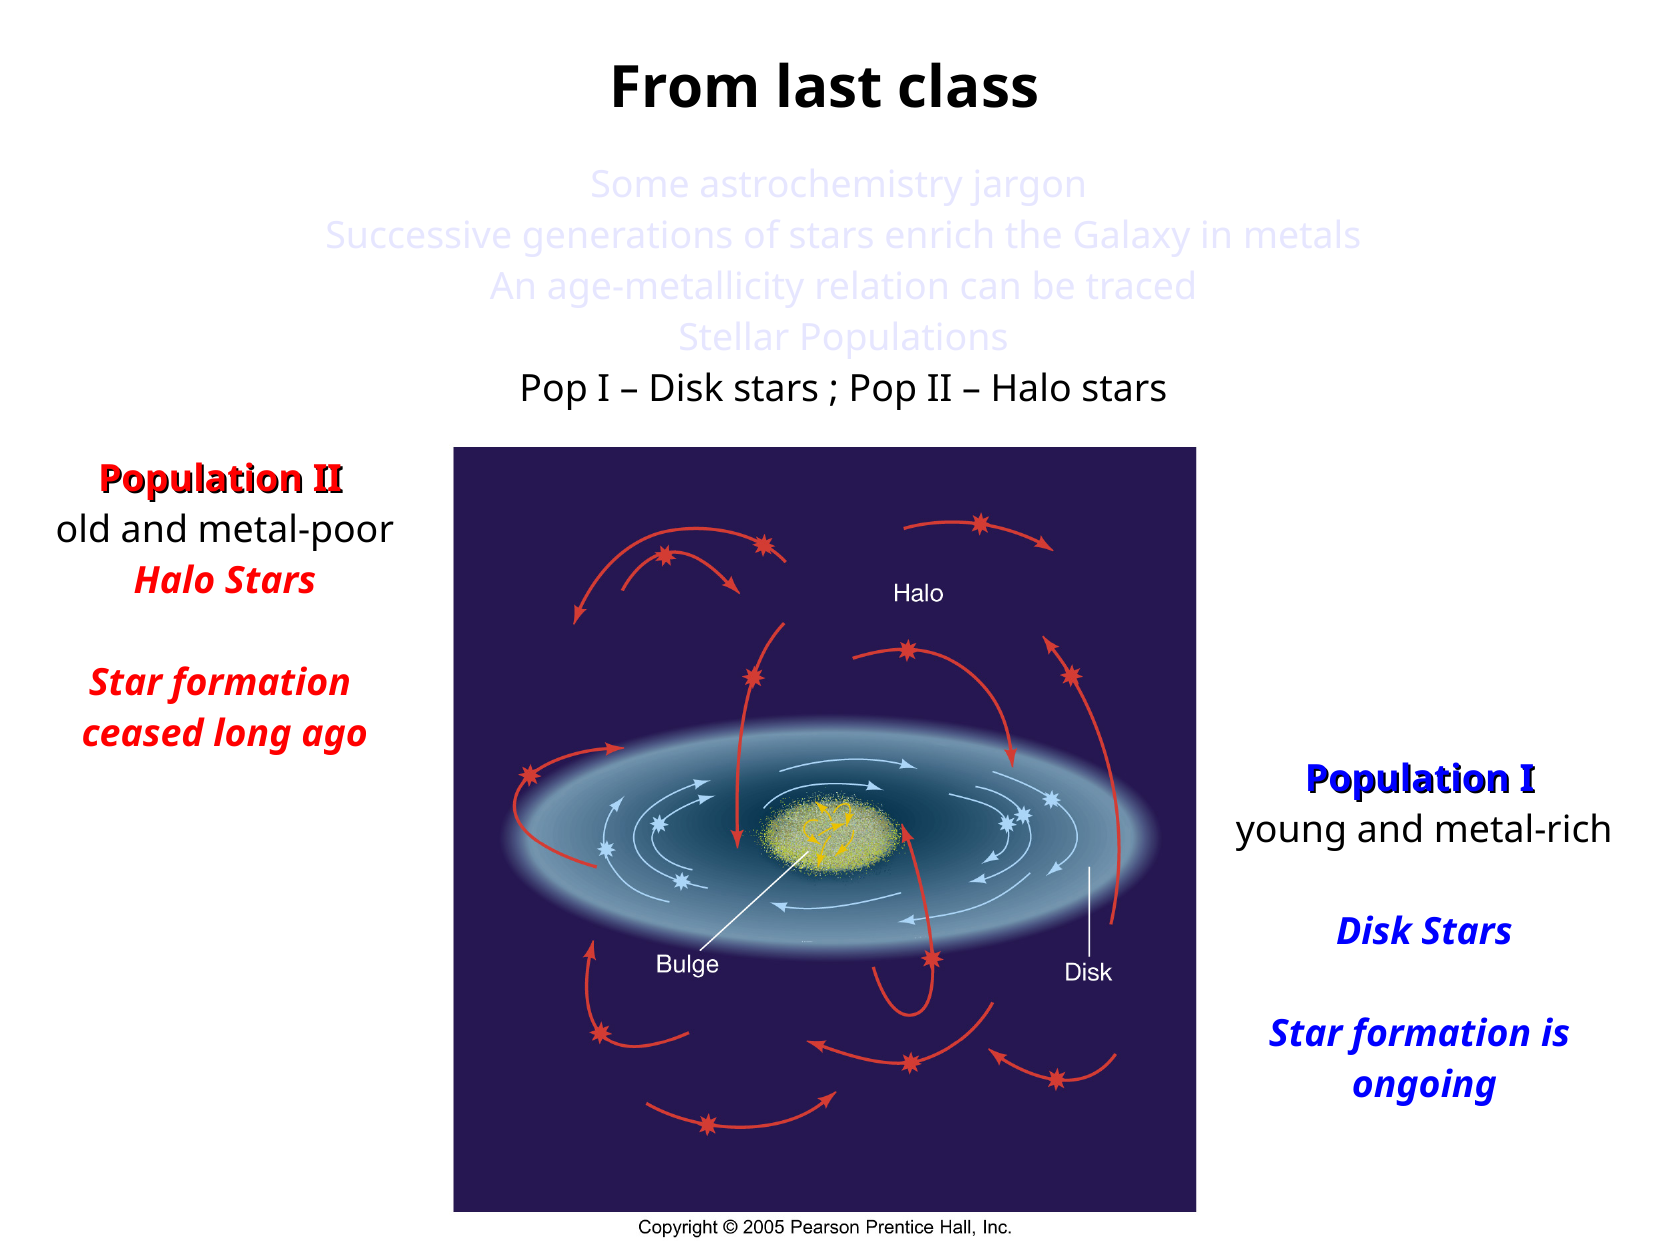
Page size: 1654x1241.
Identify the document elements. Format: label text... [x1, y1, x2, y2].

picture [449, 443, 1200, 1241]
text_box Population II old and metal-poor Halo Stars Star formation ceased long ago [0, 444, 449, 773]
text_box From last class [262, 37, 1388, 134]
text_box Some astrochemistry jargon Successive generations of stars enrich the Galaxy in metals An age-metallicity relation can be traced Stellar Populations Pop I – Disk stars ; Pop II – Halo stars [75, 150, 1613, 427]
text_box Population I young and metal-rich Disk Stars Star formation is ongoing [1200, 744, 1650, 1238]
